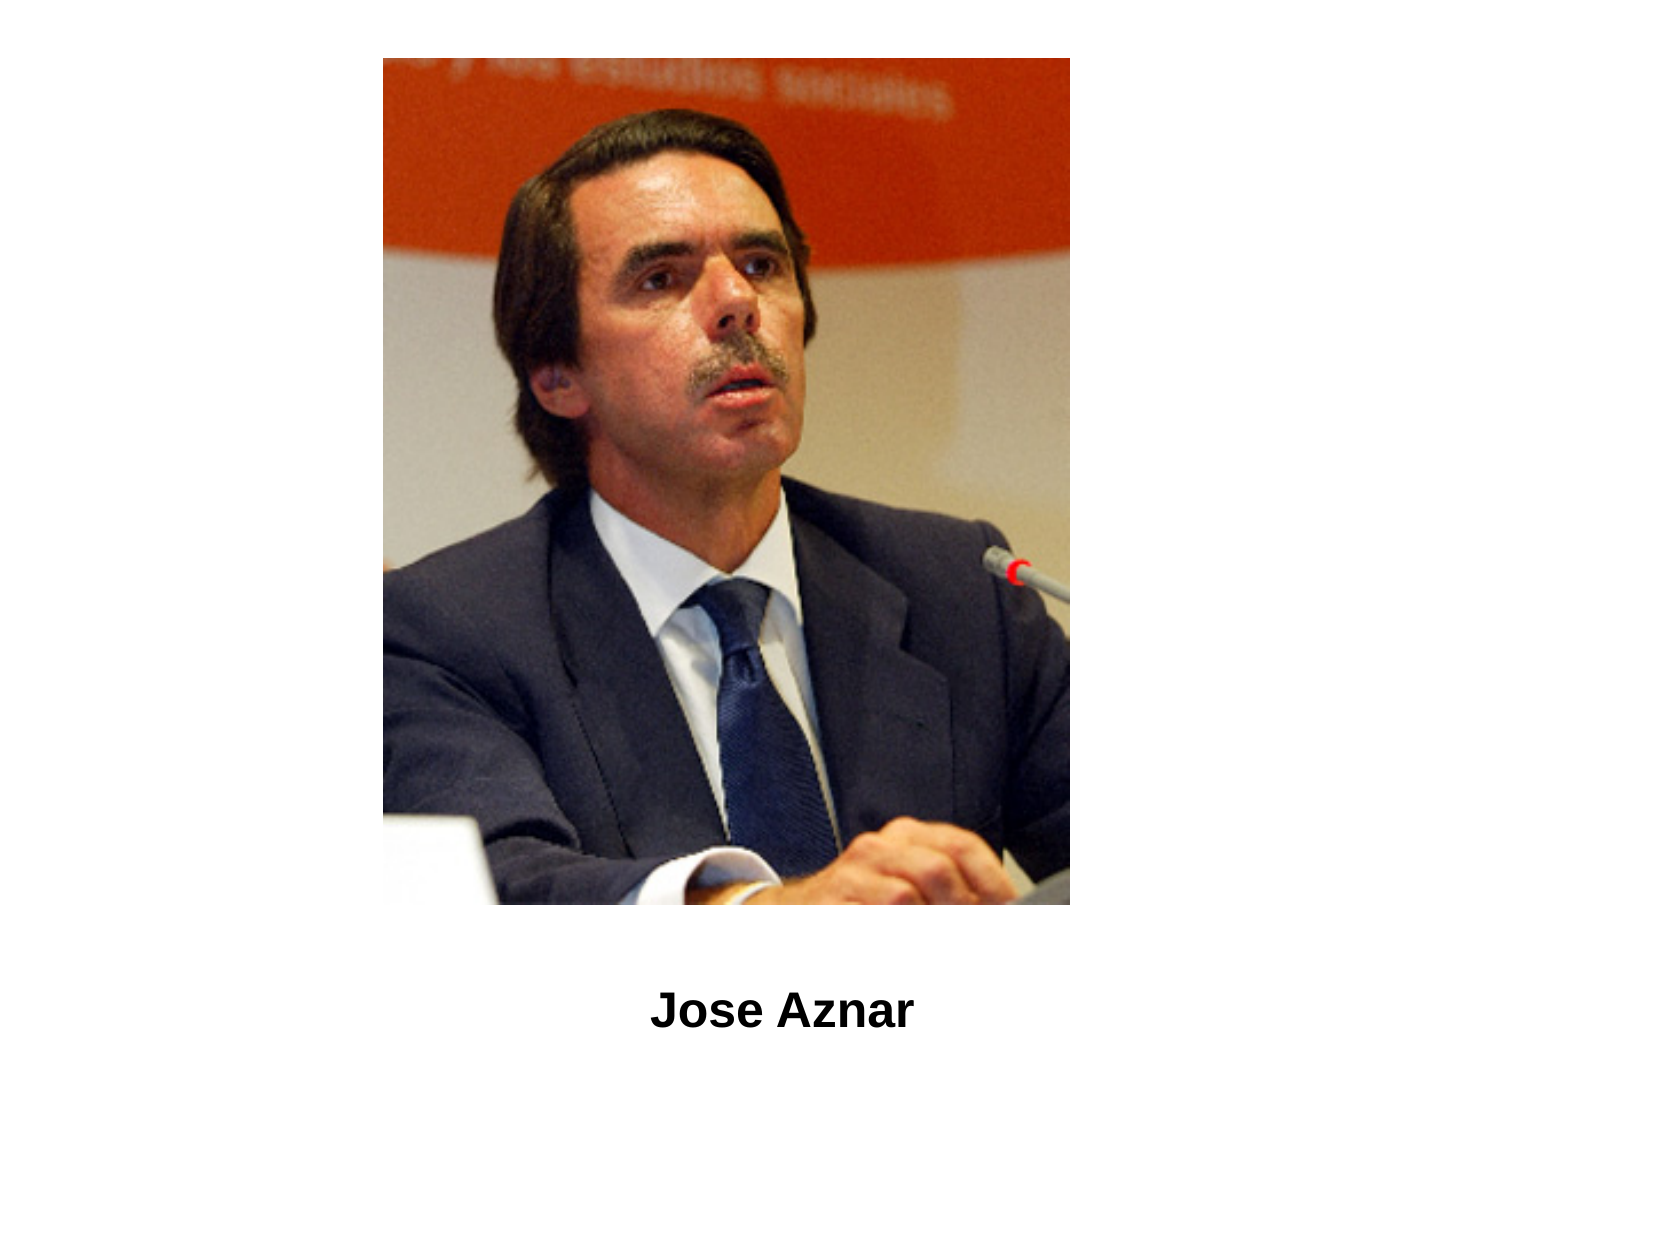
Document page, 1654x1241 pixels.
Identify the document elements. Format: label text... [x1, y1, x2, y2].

picture [383, 58, 1070, 905]
text_box Jose Aznar [383, 974, 1182, 1047]
